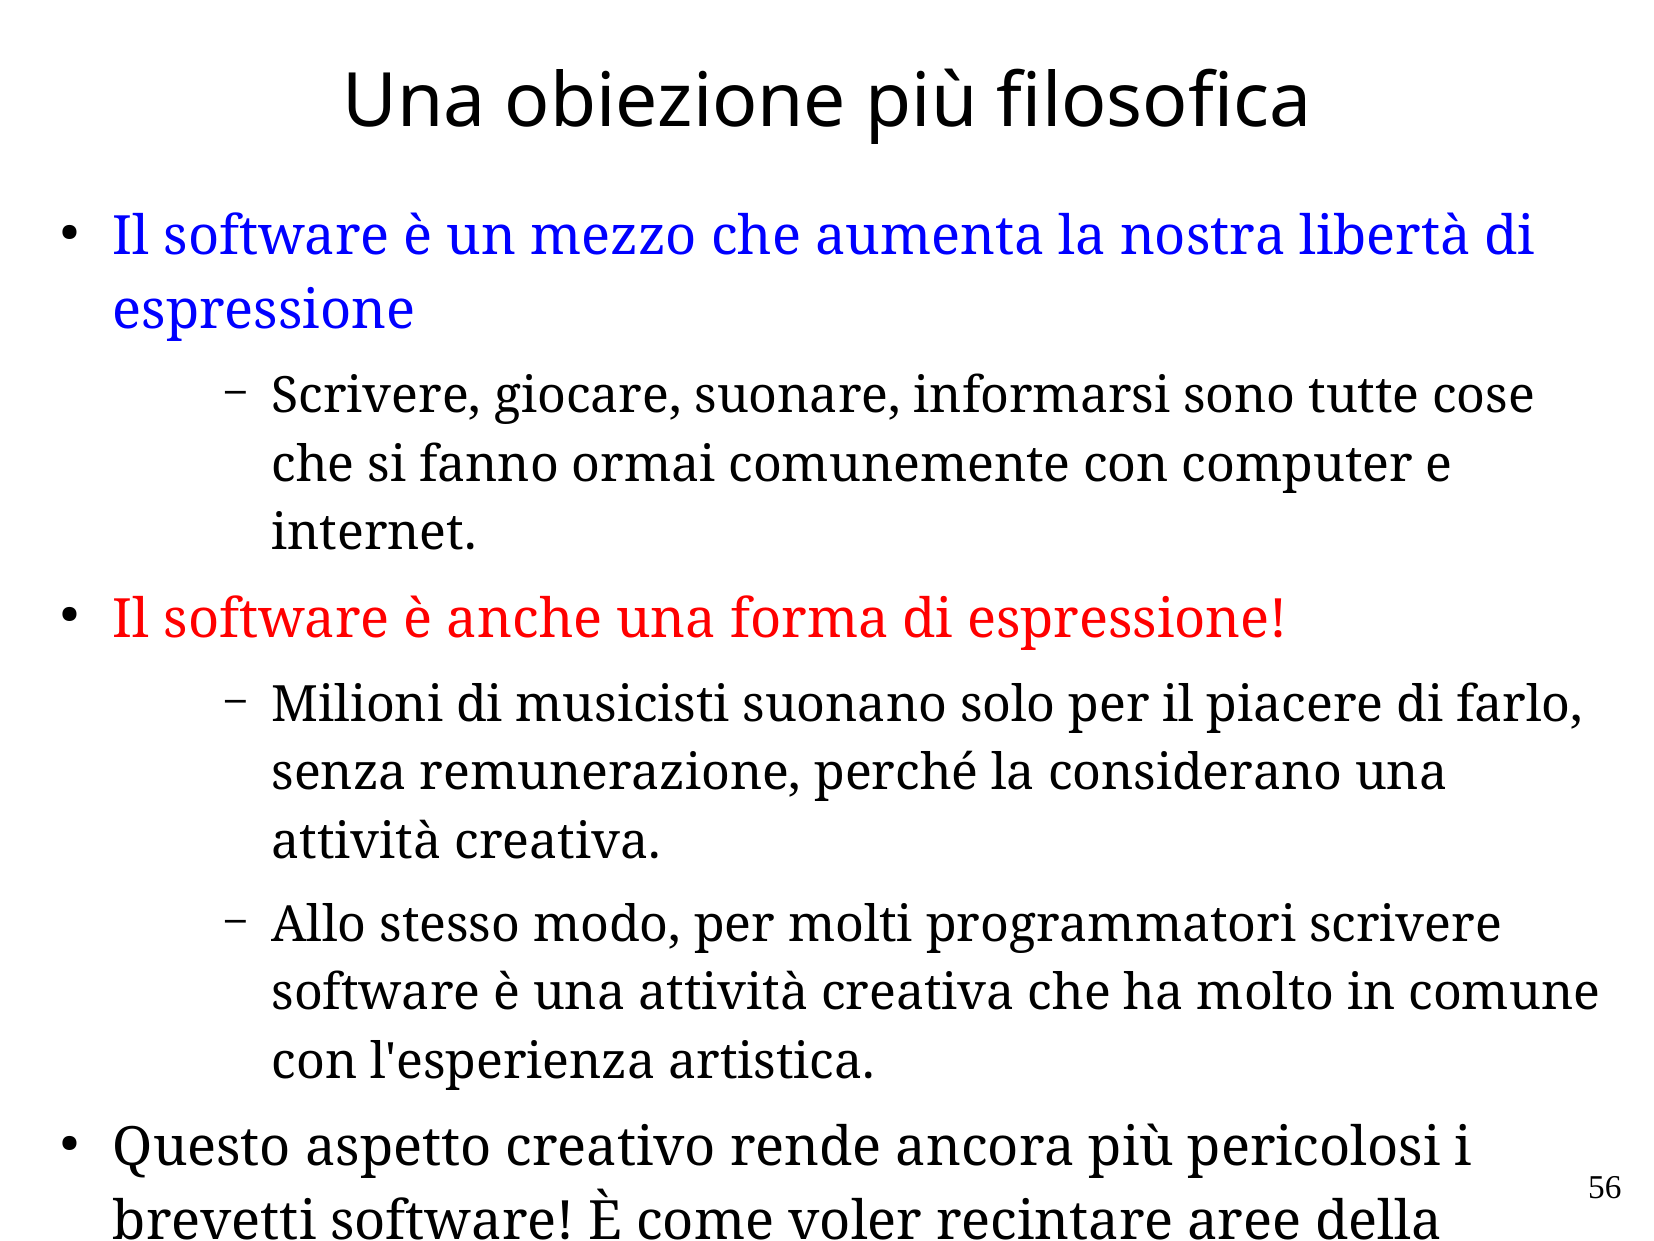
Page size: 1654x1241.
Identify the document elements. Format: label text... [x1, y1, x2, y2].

list Il software è un mezzo che aumenta la nostra libertà di espressione Scrivere, giocare, suonare, informarsi sono tutte cose che si fanno ormai comunemente con computer e internet. Il software è anche una forma di espressione! Milioni di musicisti suonano solo per il piacere di farlo, senza remunerazione, perché la considerano una attività creativa. Allo stesso modo, per molti programmatori scrivere software è una attività creativa che ha molto in comune con l'esperienza artistica. Questo aspetto creativo rende ancora più pericolosi i brevetti software! È come voler recintare aree della mente. [42, 196, 1612, 1187]
title Una obiezione più filosofica [37, 30, 1617, 166]
